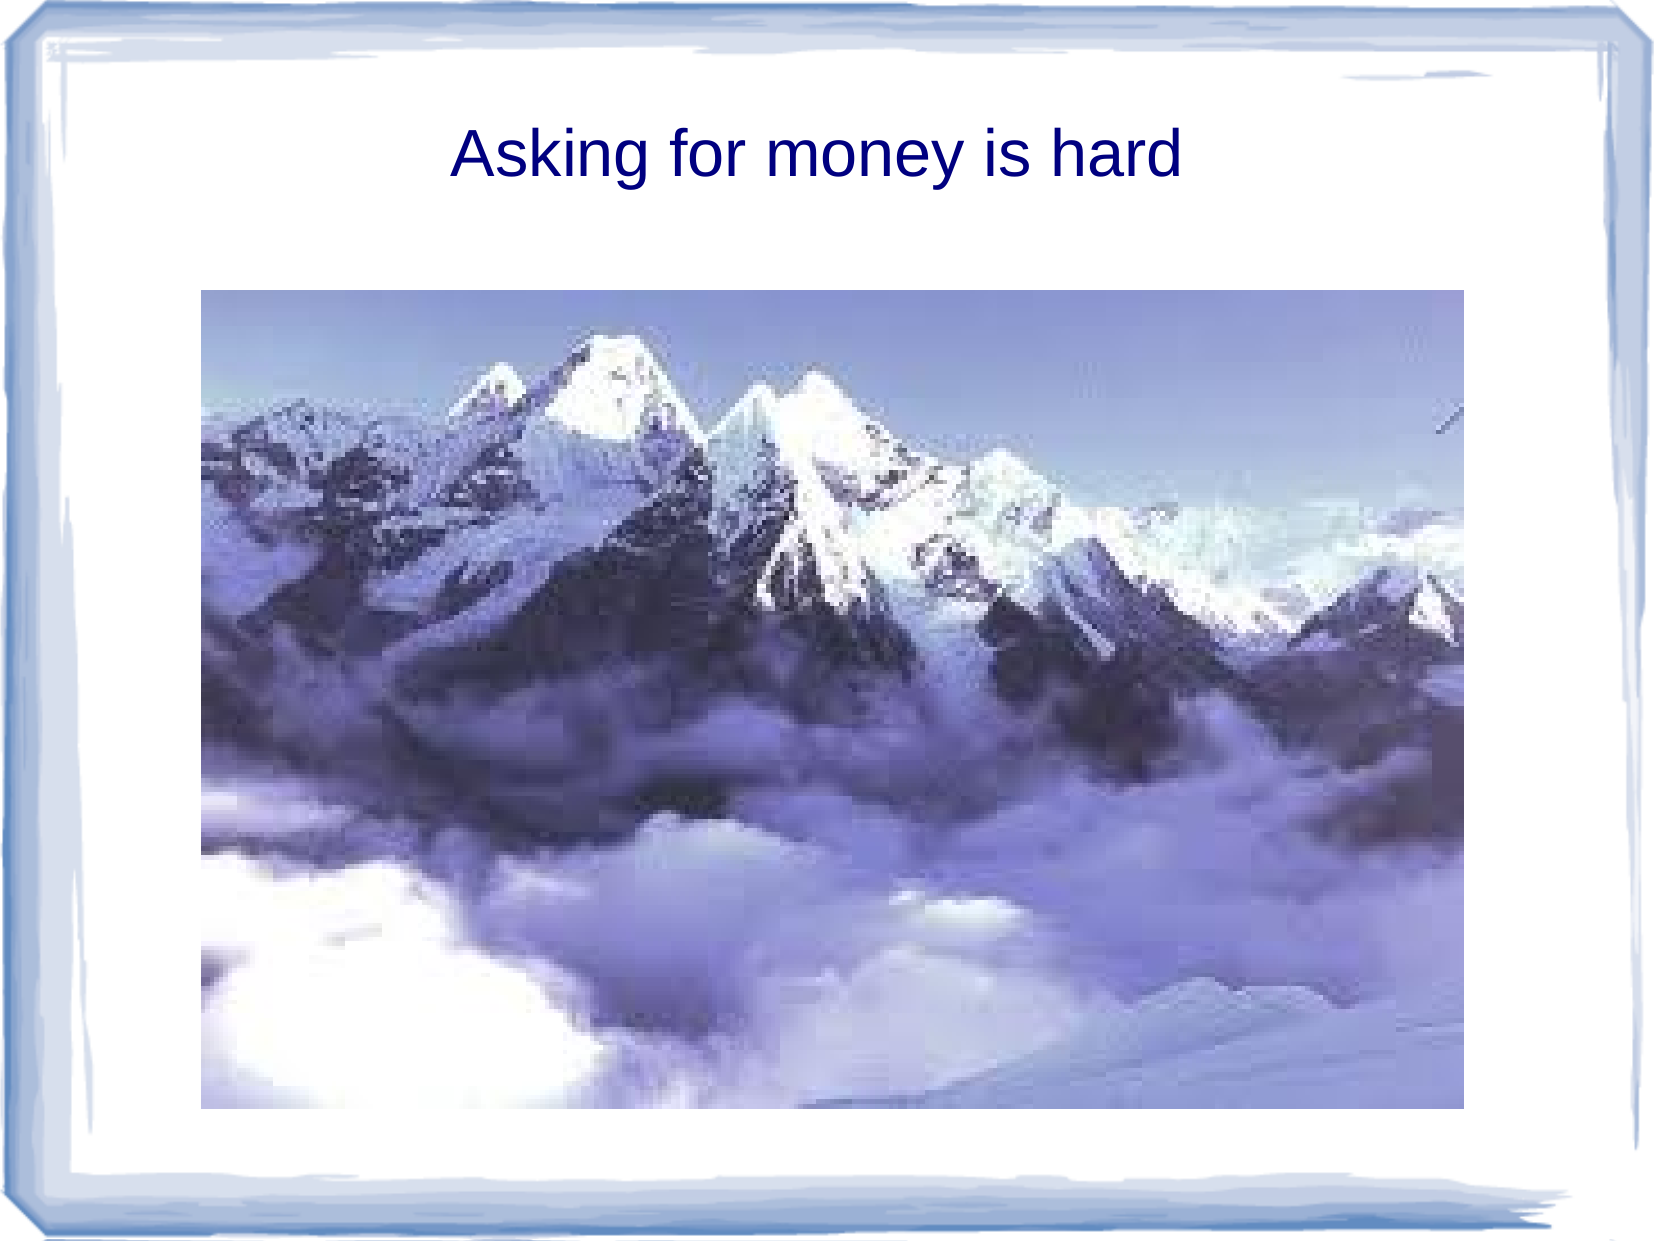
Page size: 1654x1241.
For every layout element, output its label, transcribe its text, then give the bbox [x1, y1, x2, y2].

picture [0, 0, 1654, 1241]
title Asking for money is hard [82, 49, 1571, 257]
